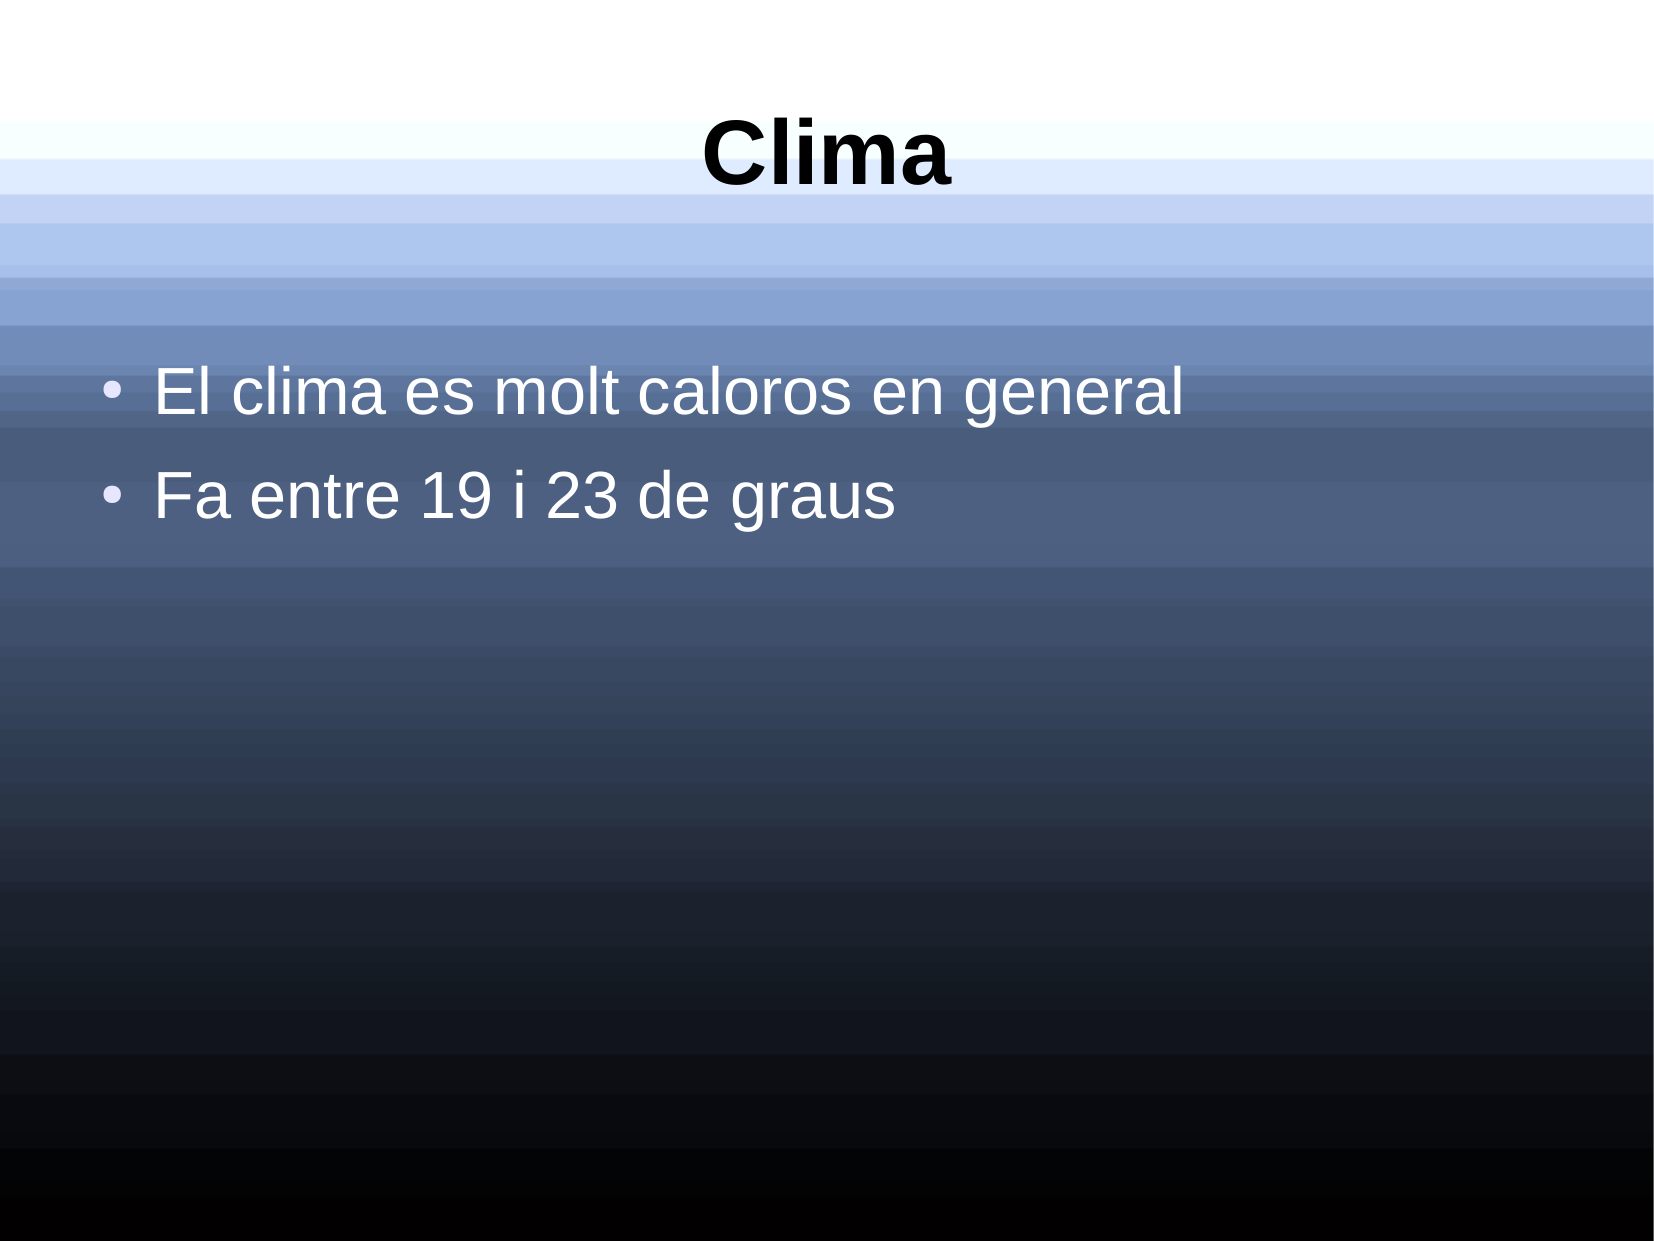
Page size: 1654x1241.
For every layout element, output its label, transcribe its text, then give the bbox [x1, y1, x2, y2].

picture [0, 0, 1654, 1241]
title Clima [82, 49, 1571, 257]
list El clima es molt caloros en general Fa entre 19 i 23 de graus [82, 354, 1571, 1074]
